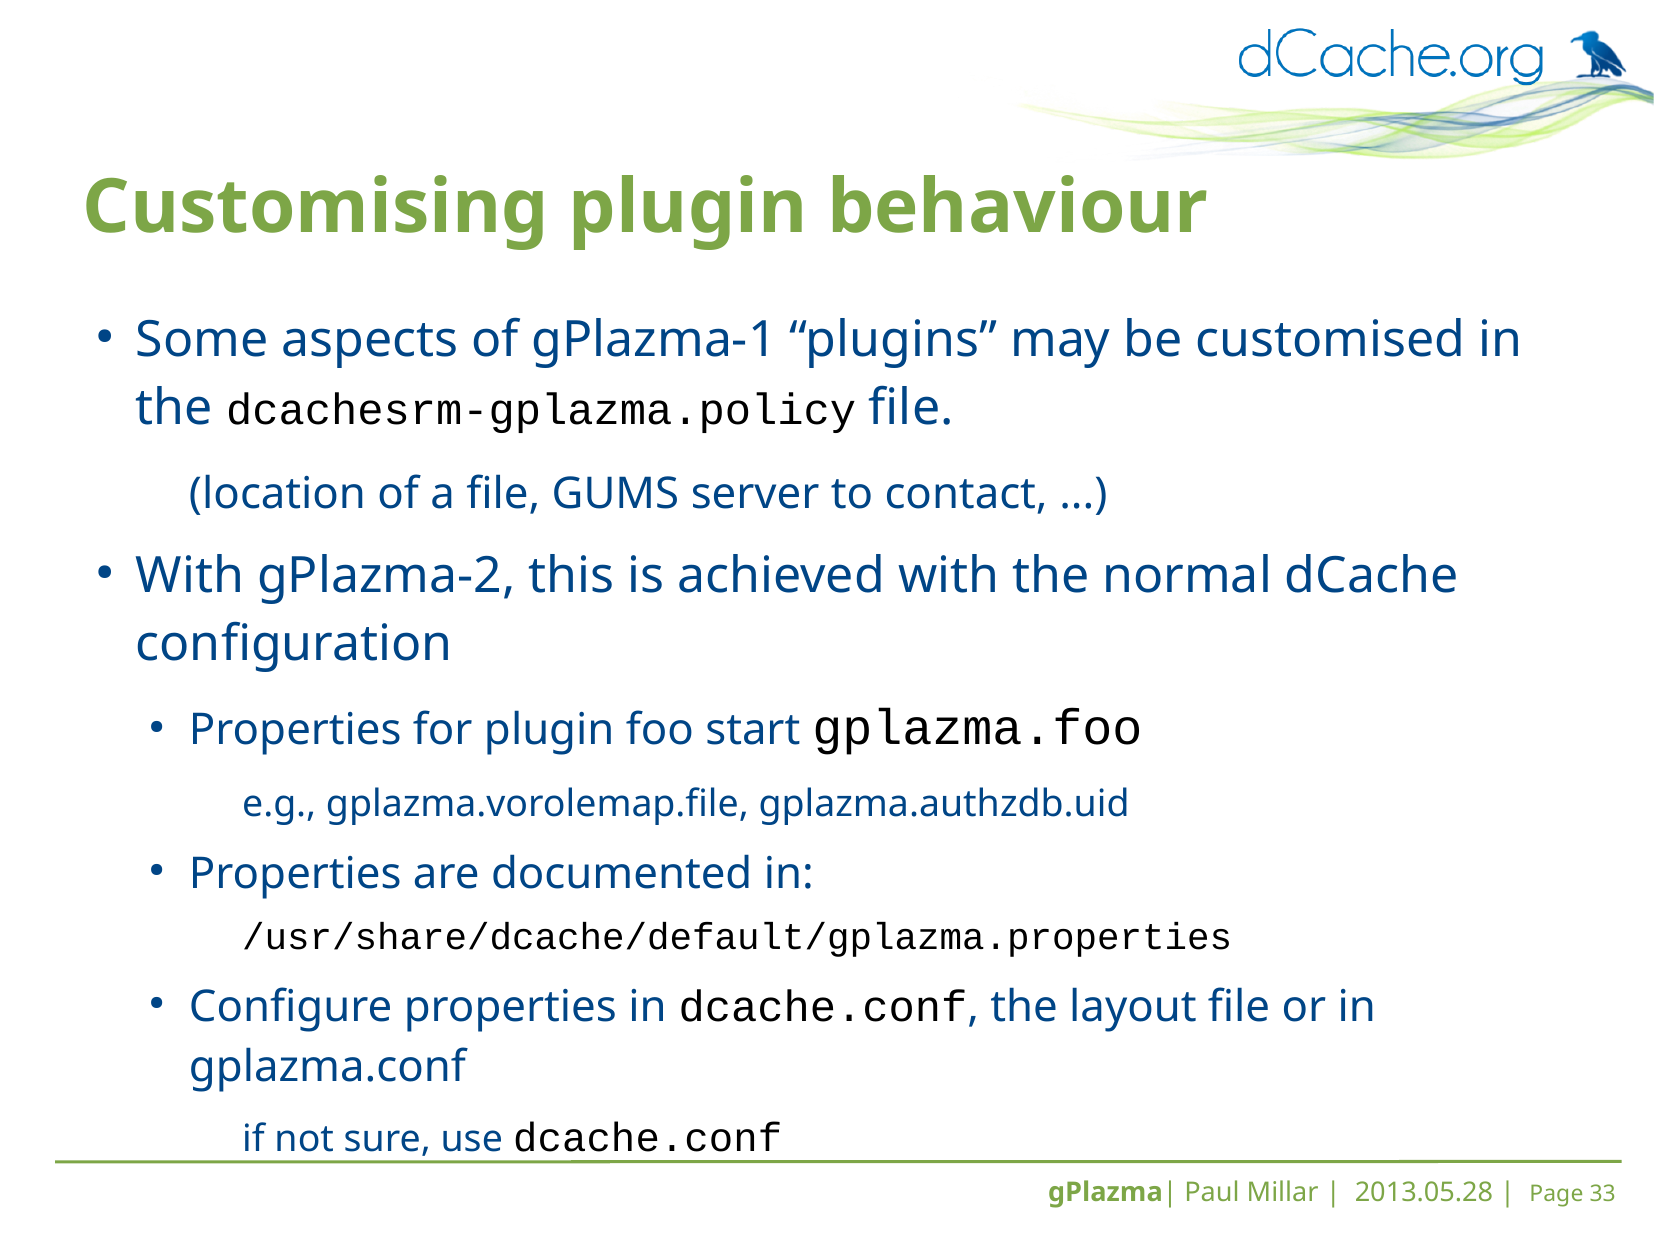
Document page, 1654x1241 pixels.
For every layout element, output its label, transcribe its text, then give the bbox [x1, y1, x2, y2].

picture [956, 16, 1654, 169]
list Some aspects of gPlazma-1 “plugins” may be customised in the dcachesrm-gplazma.policy file. (location of a file, GUMS server to contact, ...) With gPlazma-2, this is achieved with the normal dCache configuration Properties for plugin foo start gplazma.foo e.g., gplazma.vorolemap.file, gplazma.authzdb.uid Properties are documented in: /usr/share/dcache/default/gplazma.properties Configure properties in dcache.conf, the layout file or in gplazma.conf if not sure, use dcache.conf [82, 302, 1571, 1172]
title Customising plugin behaviour [82, 155, 1605, 252]
